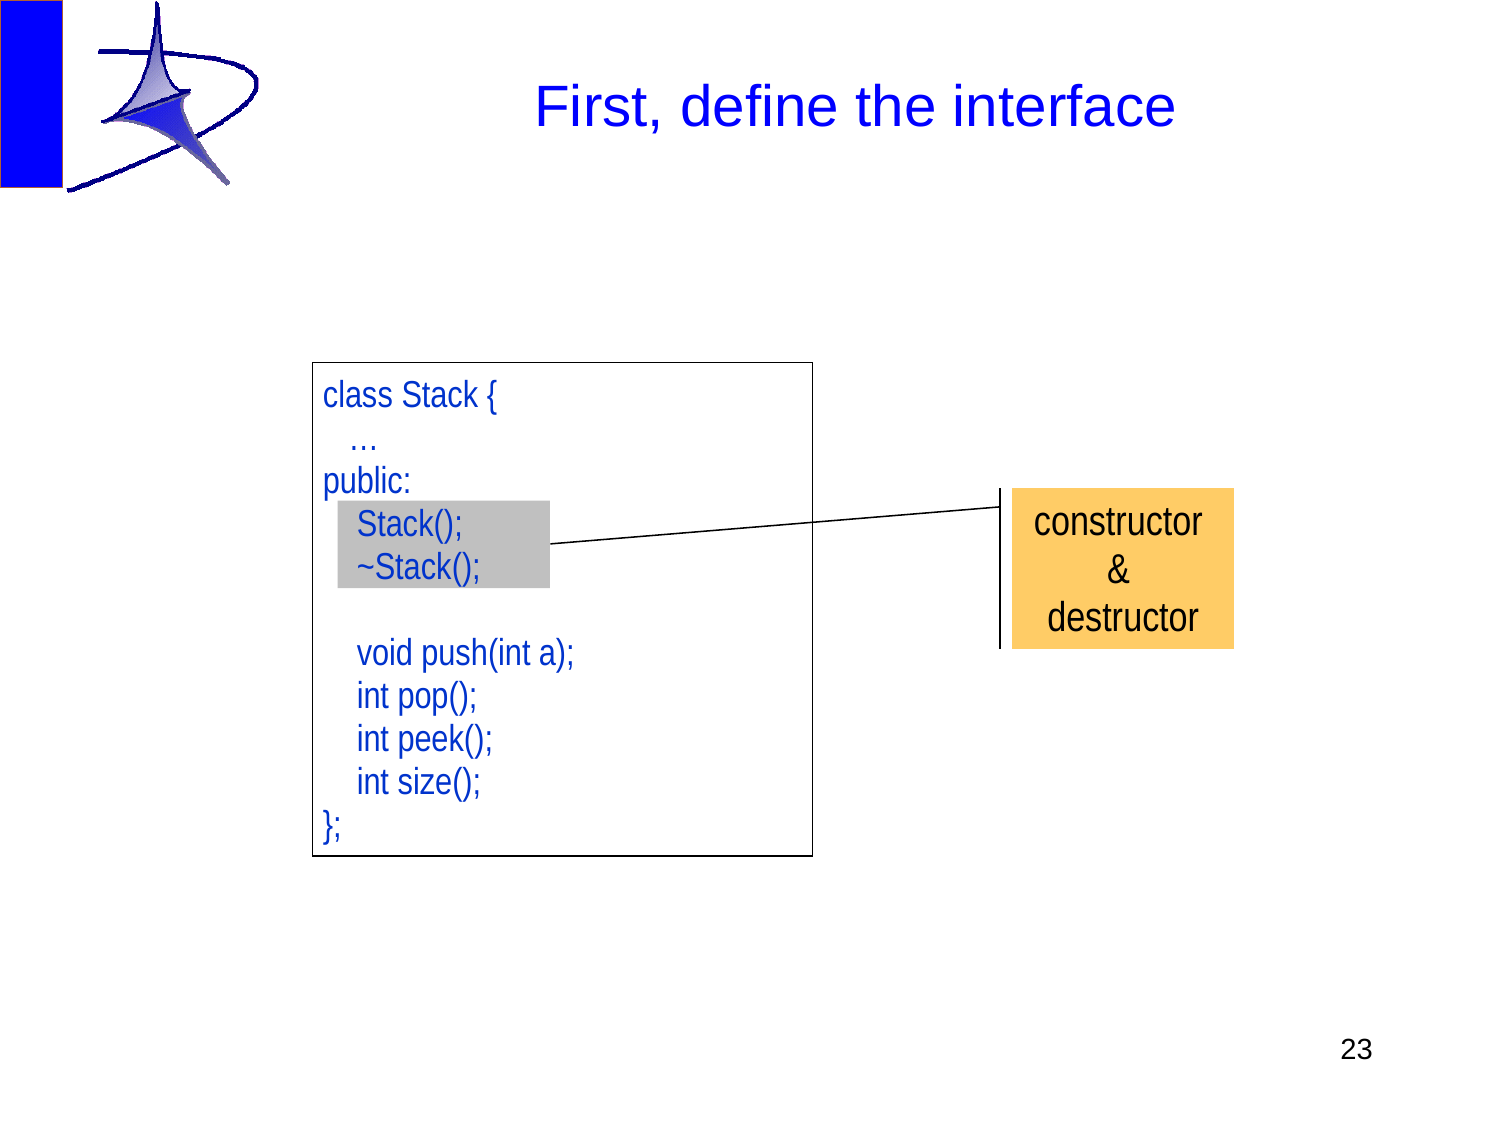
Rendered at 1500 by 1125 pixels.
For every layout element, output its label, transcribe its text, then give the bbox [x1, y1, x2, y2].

title First, define the interface [262, 24, 1450, 188]
text_box constructor & destructor [1012, 488, 1234, 649]
picture [62, 0, 263, 197]
text_box class Stack { … public: Stack(); ~Stack(); void push(int a); int pop(); int peek(); int size(); }; [312, 362, 813, 857]
